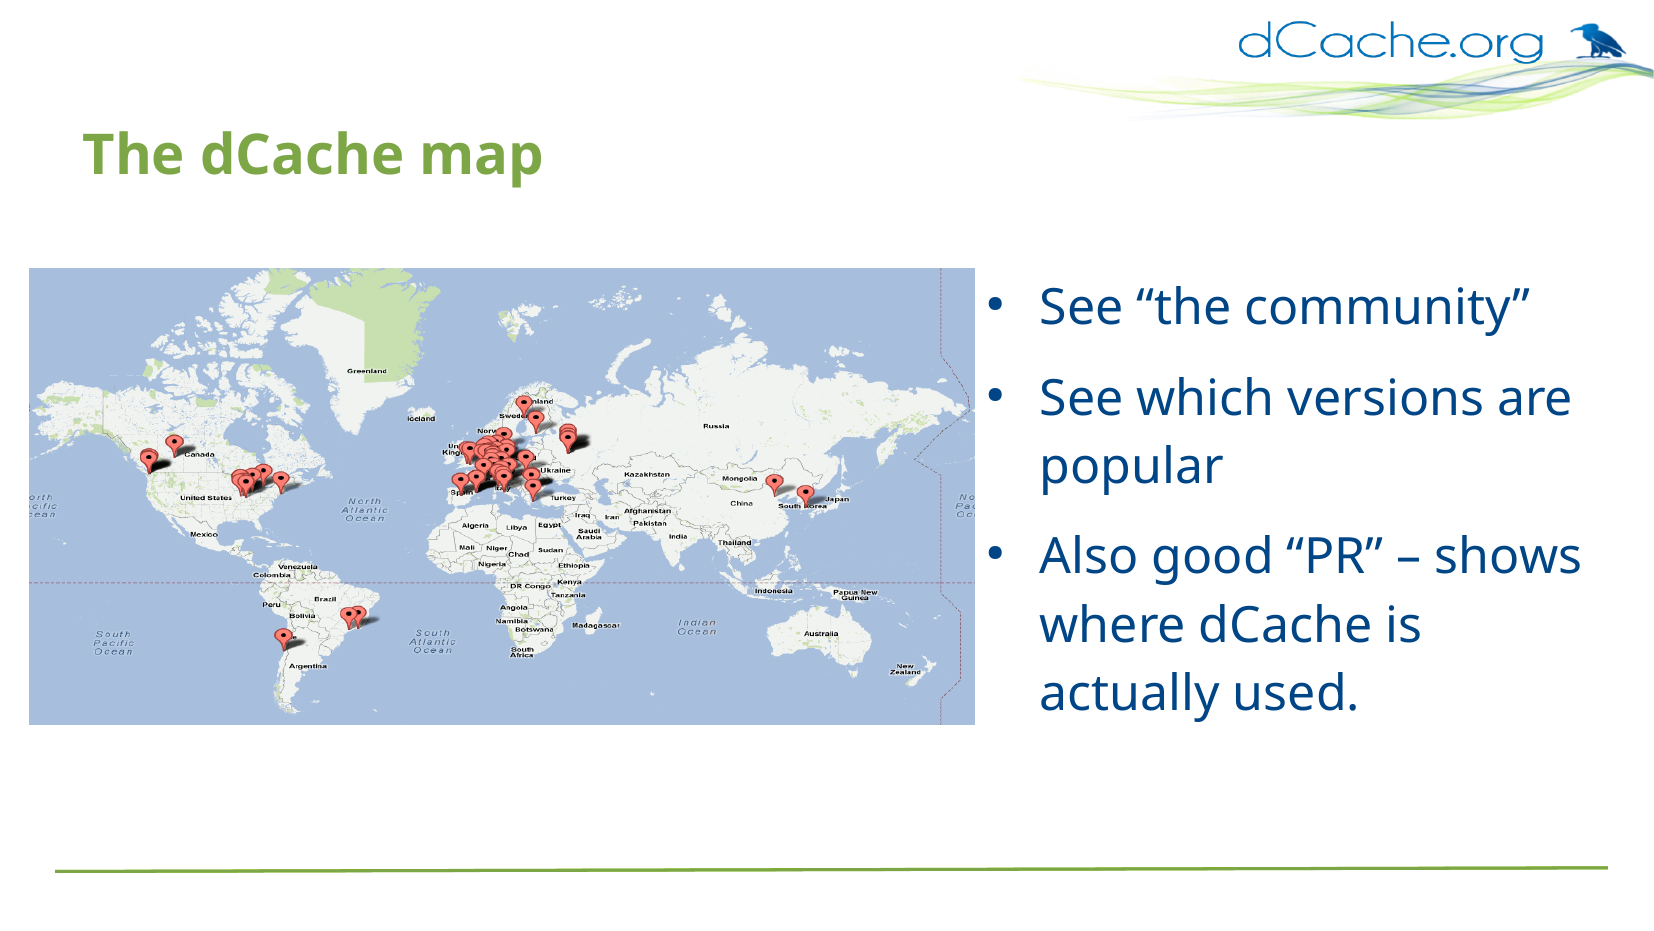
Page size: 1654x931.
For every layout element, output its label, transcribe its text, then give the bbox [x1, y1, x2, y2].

title The dCache map [82, 116, 1605, 189]
picture [29, 268, 975, 725]
list See “the community” See which versions are popular Also good “PR” – shows where dCache is actually used. [968, 271, 1596, 811]
picture [956, 12, 1654, 127]
